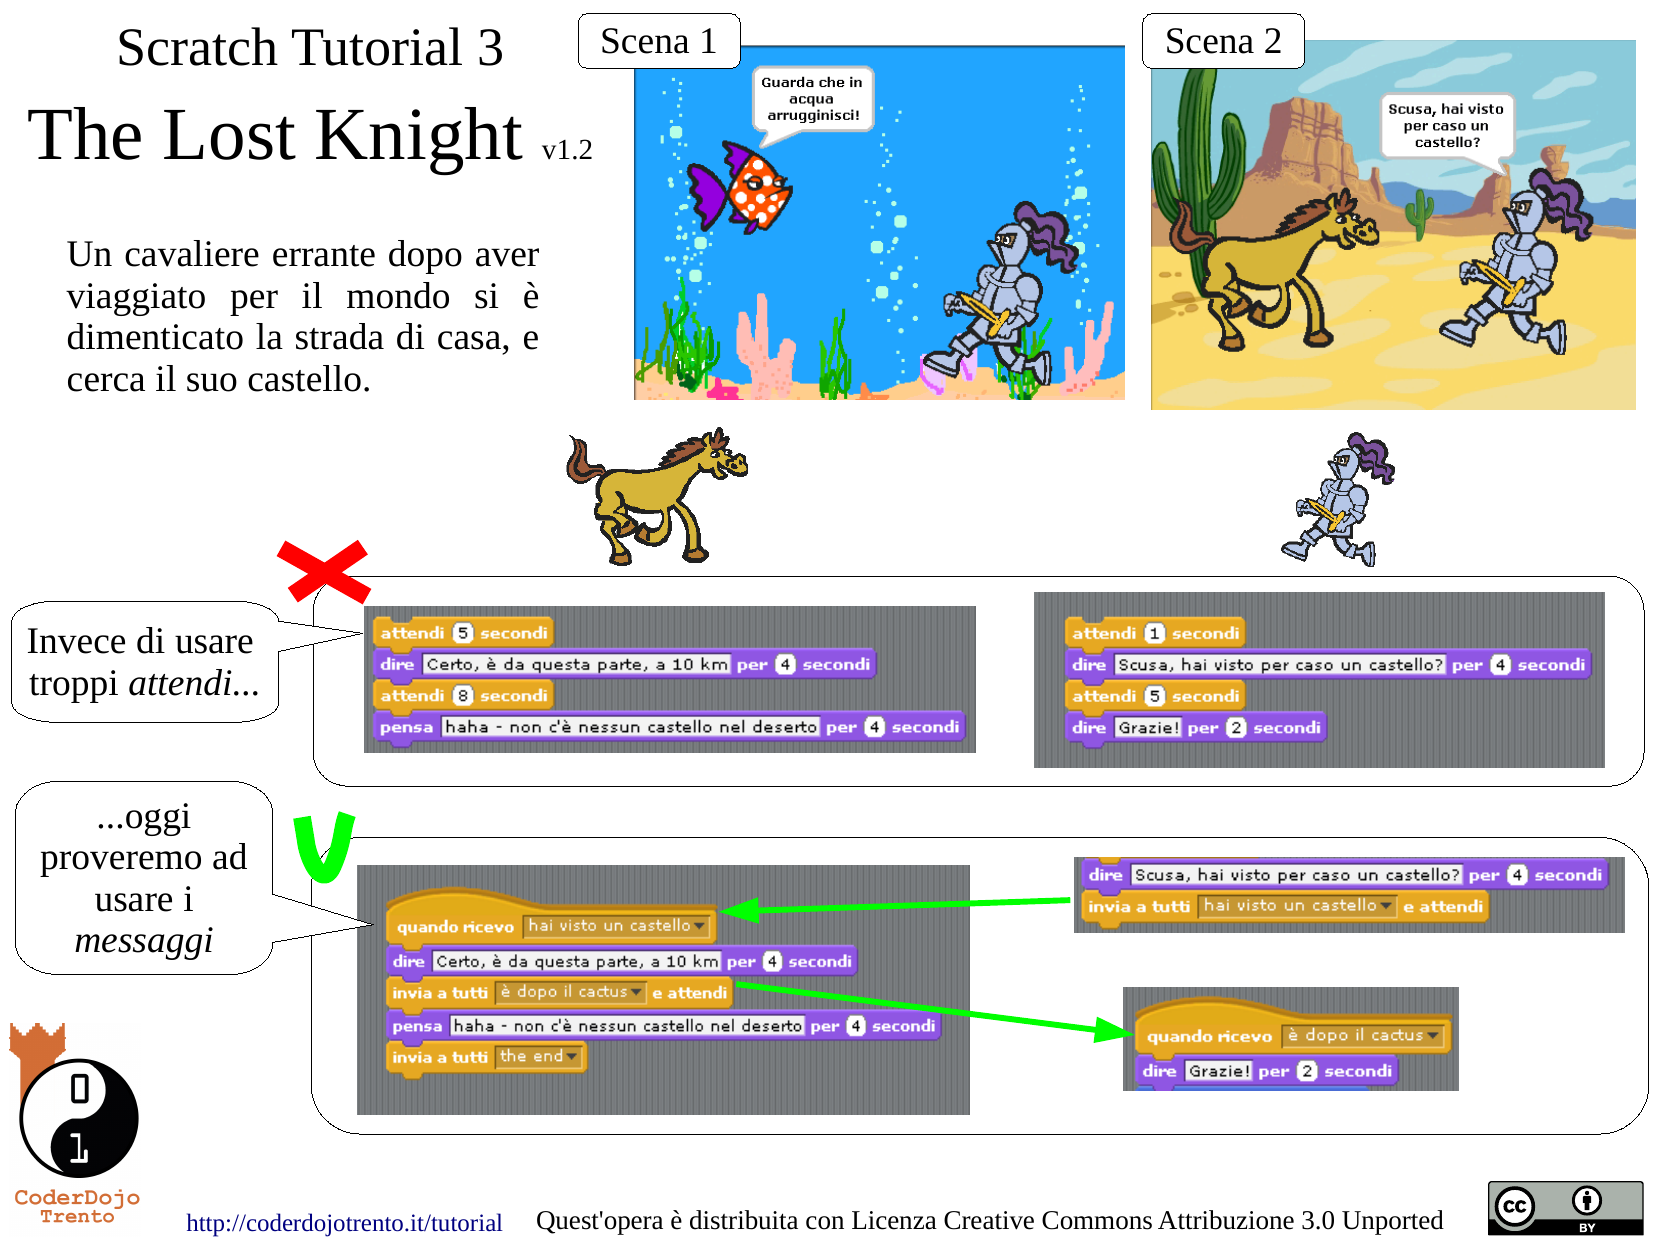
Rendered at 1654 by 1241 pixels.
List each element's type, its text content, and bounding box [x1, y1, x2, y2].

text_box Un cavaliere errante dopo aver viaggiato per il mondo si è dimenticato la strada di casa, e cerca il suo castello. [51, 225, 586, 422]
text_box http://coderdojotrento.it/tutorial [171, 1201, 529, 1241]
text_box Invece di usare troppi attendi... [11, 601, 363, 723]
picture [357, 865, 970, 1115]
picture [1123, 987, 1459, 1091]
picture [1488, 1181, 1644, 1236]
picture [364, 606, 976, 753]
picture [1074, 857, 1625, 933]
text_box Scena 1 [578, 13, 741, 69]
text_box [313, 576, 1645, 787]
picture [9, 1023, 141, 1237]
text_box Scena 2 [1142, 13, 1305, 69]
text_box [320, 848, 329, 863]
picture [1151, 40, 1636, 576]
picture [1034, 592, 1605, 768]
picture [559, 405, 754, 571]
text_box Scratch Tutorial 3 The Lost Knight v1.2 [12, 9, 609, 185]
text_box [311, 837, 1649, 1135]
text_box Quest'opera è distribuita con Licenza Creative Commons Attribuzione 3.0 Unported [514, 1198, 1481, 1241]
text_box ...oggi proveremo ad usare i messaggi [15, 781, 374, 975]
picture [634, 45, 1125, 400]
